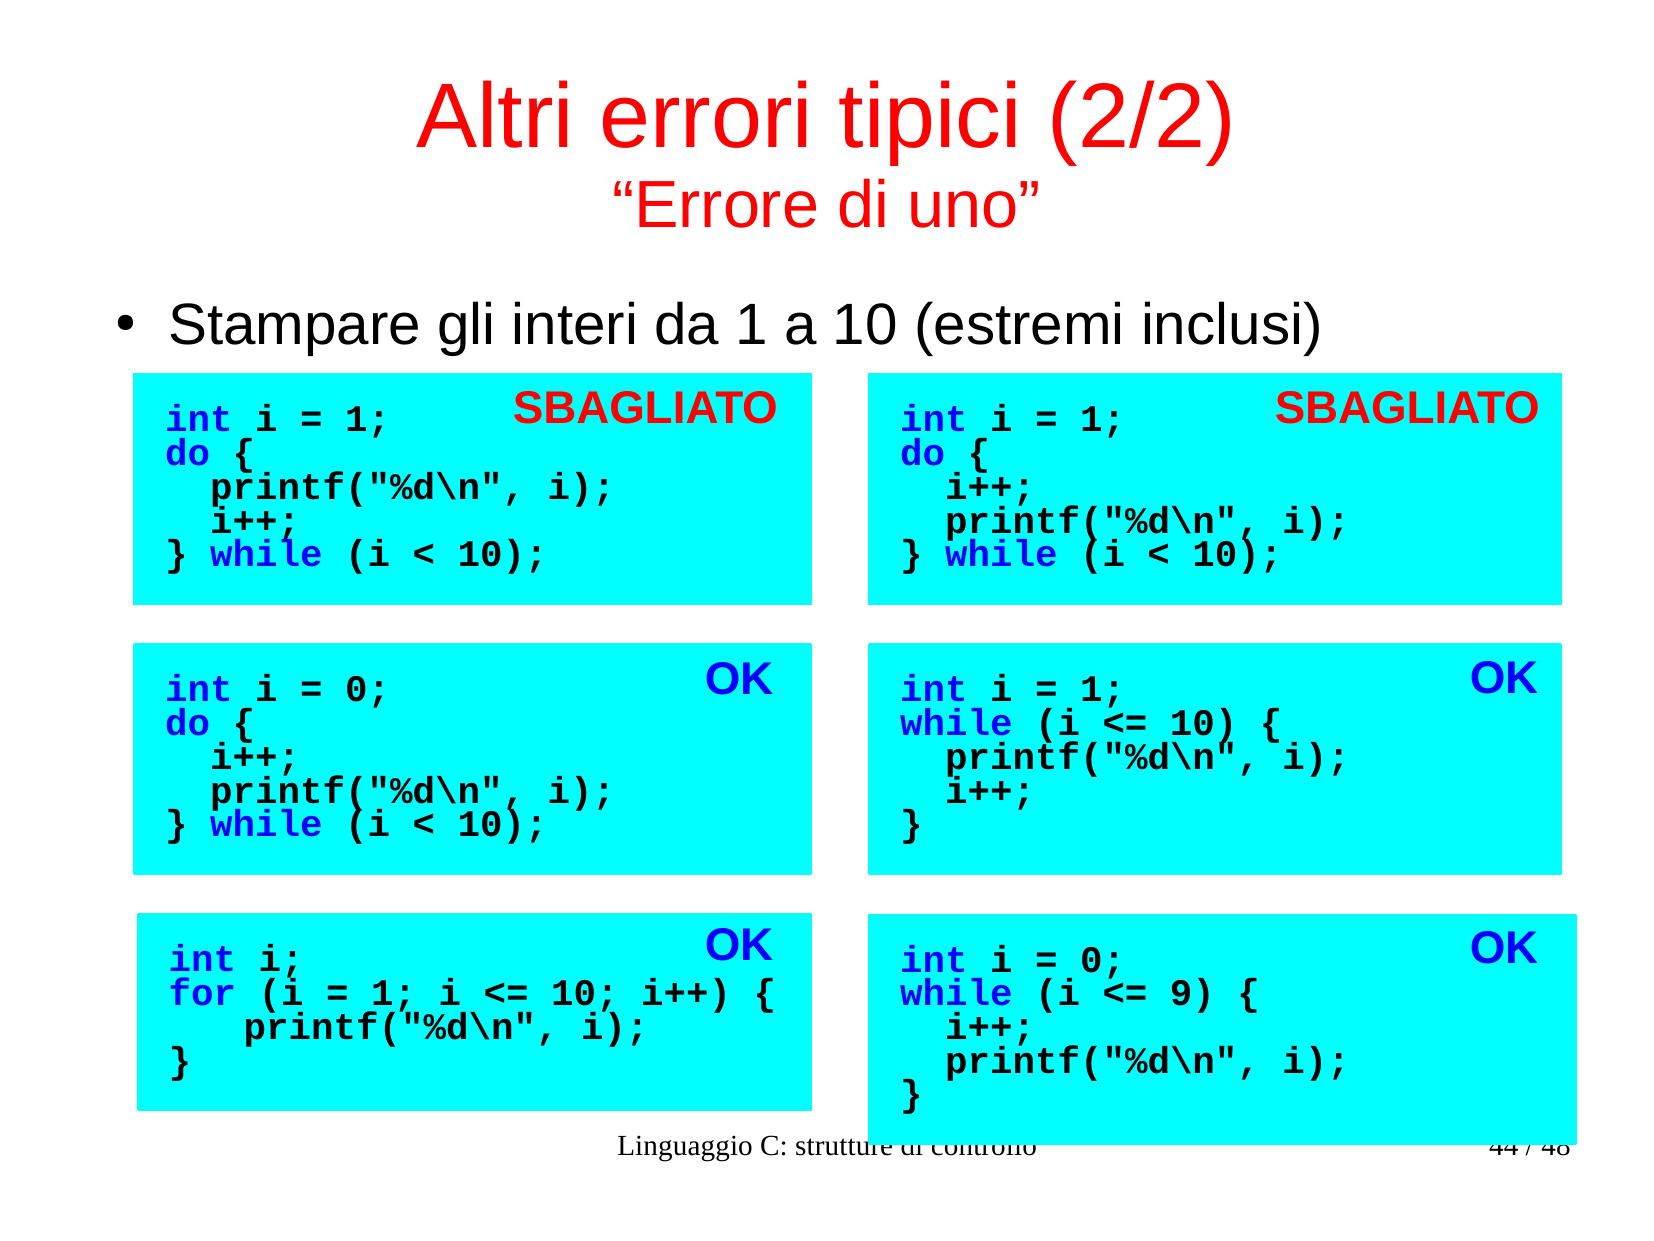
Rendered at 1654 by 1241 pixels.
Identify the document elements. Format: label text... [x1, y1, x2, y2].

text_box OK [690, 911, 789, 978]
title Altri errori tipici (2/2) “Errore di uno” [82, 49, 1571, 257]
text_box OK [1455, 645, 1554, 712]
text_box int i = 0; while (i <= 9) { i++; printf("%d\n", i); } [870, 915, 1576, 1144]
text_box int i = 1; while (i <= 10) { printf("%d\n", i); i++; } [870, 645, 1561, 874]
text_box SBAGLIATO [1260, 375, 1555, 442]
text_box int i = 1; do { i++; printf("%d\n", i); } while (i < 10); [870, 375, 1561, 604]
text_box OK [1455, 915, 1554, 982]
list Stampare gli interi da 1 a 10 (estremi inclusi) [82, 290, 1571, 1109]
text_box int i; for (i = 1; i <= 10; i++) { printf("%d\n", i); } [138, 914, 811, 1110]
text_box int i = 1; do { printf("%d\n", i); i++; } while (i < 10); [135, 375, 811, 604]
text_box OK [690, 645, 789, 712]
text_box SBAGLIATO [498, 375, 793, 442]
text_box int i = 0; do { i++; printf("%d\n", i); } while (i < 10); [135, 645, 811, 874]
